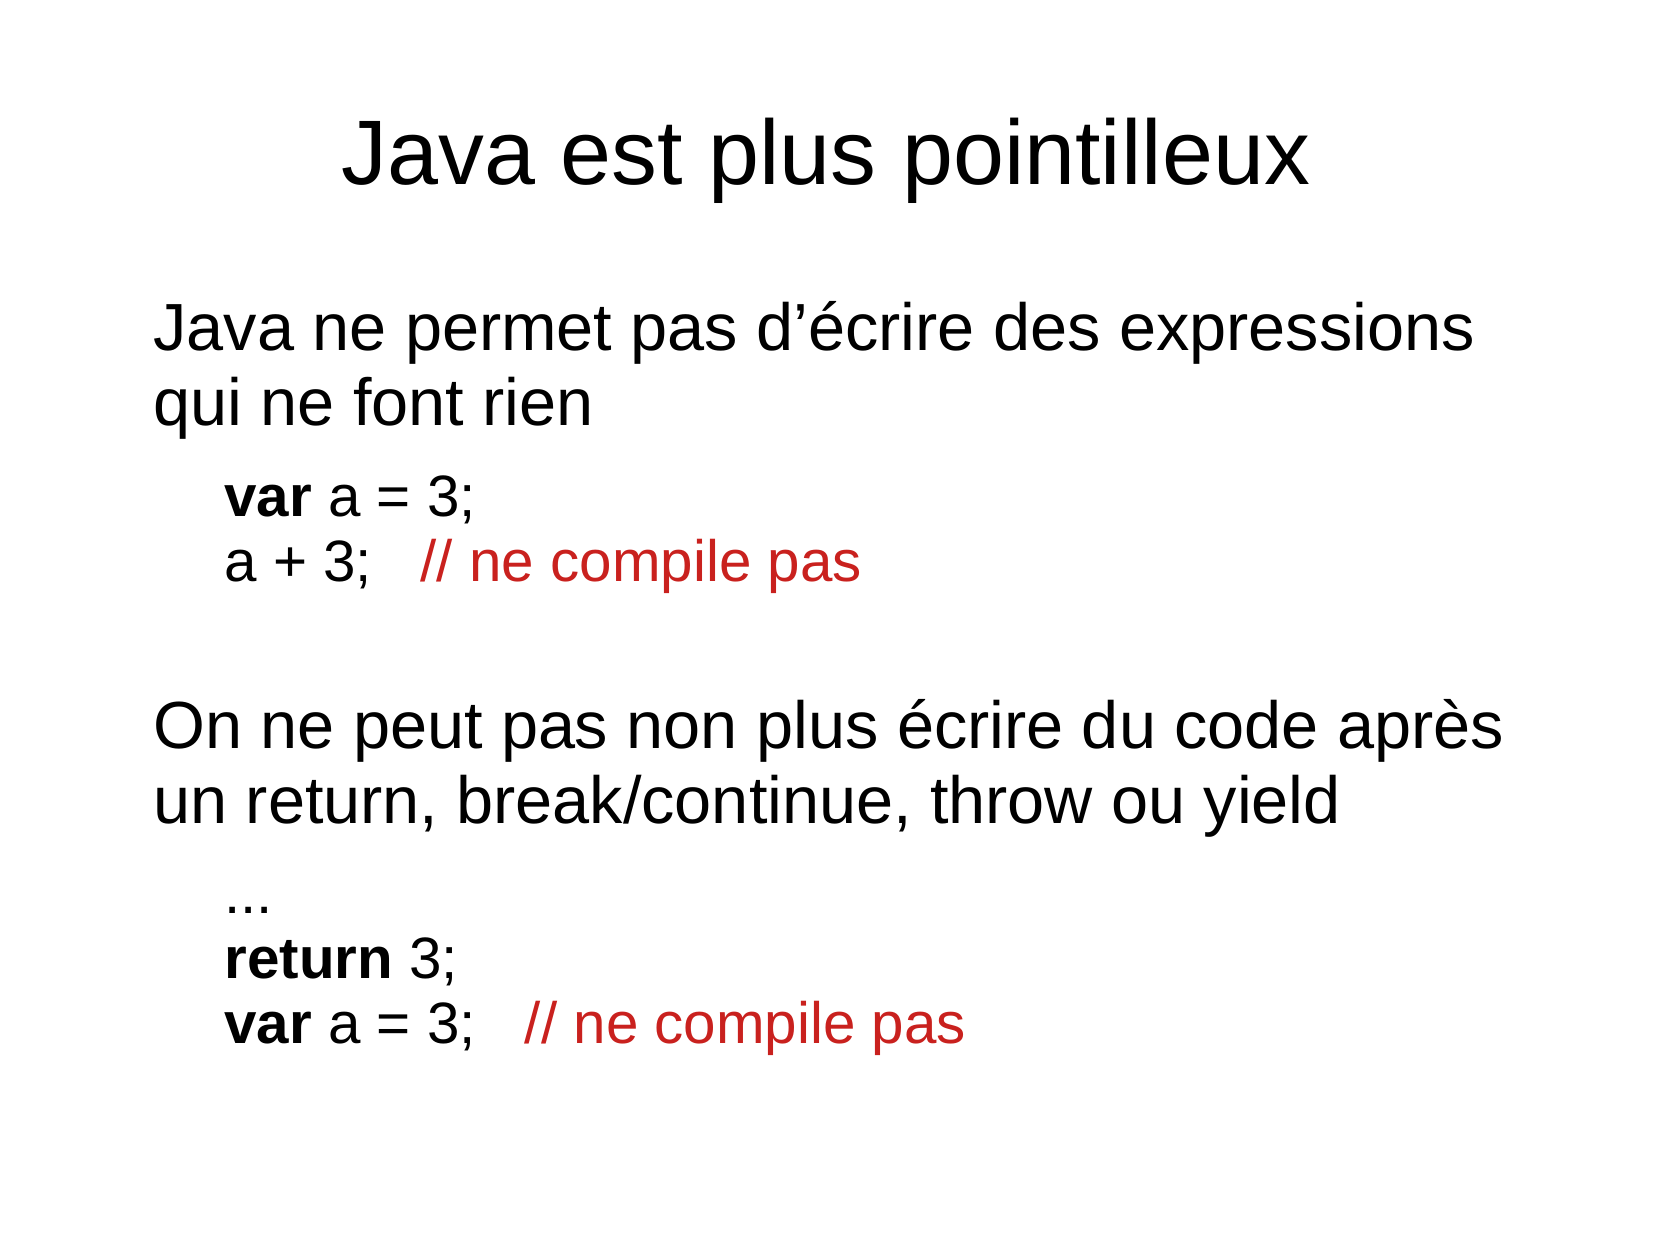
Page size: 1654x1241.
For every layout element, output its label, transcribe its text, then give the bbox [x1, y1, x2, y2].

list Java ne permet pas d’écrire des expressions qui ne font rien var a = 3; a + 3; // ne compile pas On ne peut pas non plus écrire du code après un return, break/continue, throw ou yield ... return 3; var a = 3; // ne compile pas [82, 290, 1571, 1126]
title Java est plus pointilleux [82, 49, 1571, 257]
